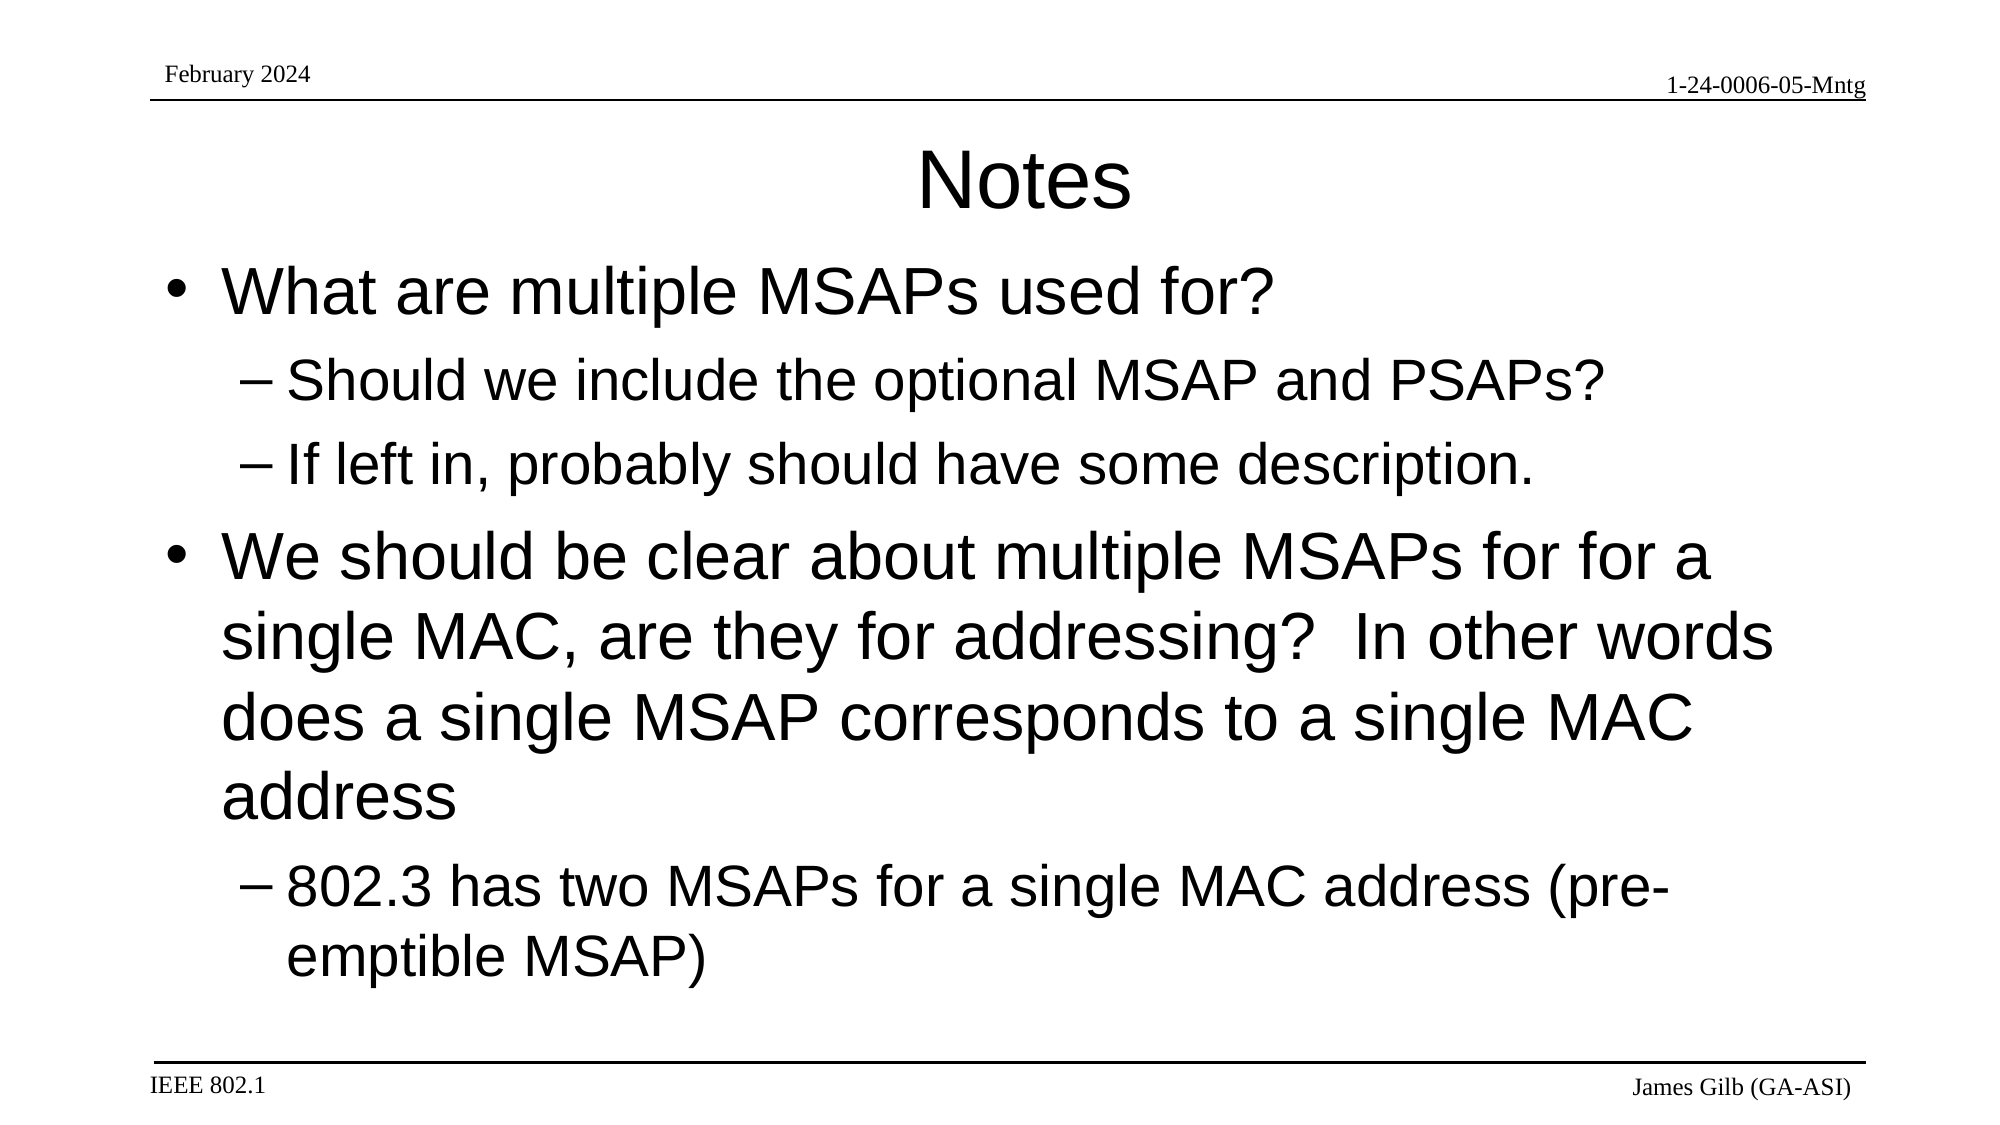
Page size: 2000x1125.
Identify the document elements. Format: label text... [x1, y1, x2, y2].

title Notes [149, 112, 1900, 238]
list What are multiple MSAPs used for? Should we include the optional MSAP and PSAPs? If left in, probably should have some description. We should be clear about multiple MSAPs for for a single MAC, are they for addressing? In other words does a single MSAP corresponds to a single MAC address 802.3 has two MSAPs for a single MAC address (pre-emptible MSAP) [149, 239, 1900, 1051]
